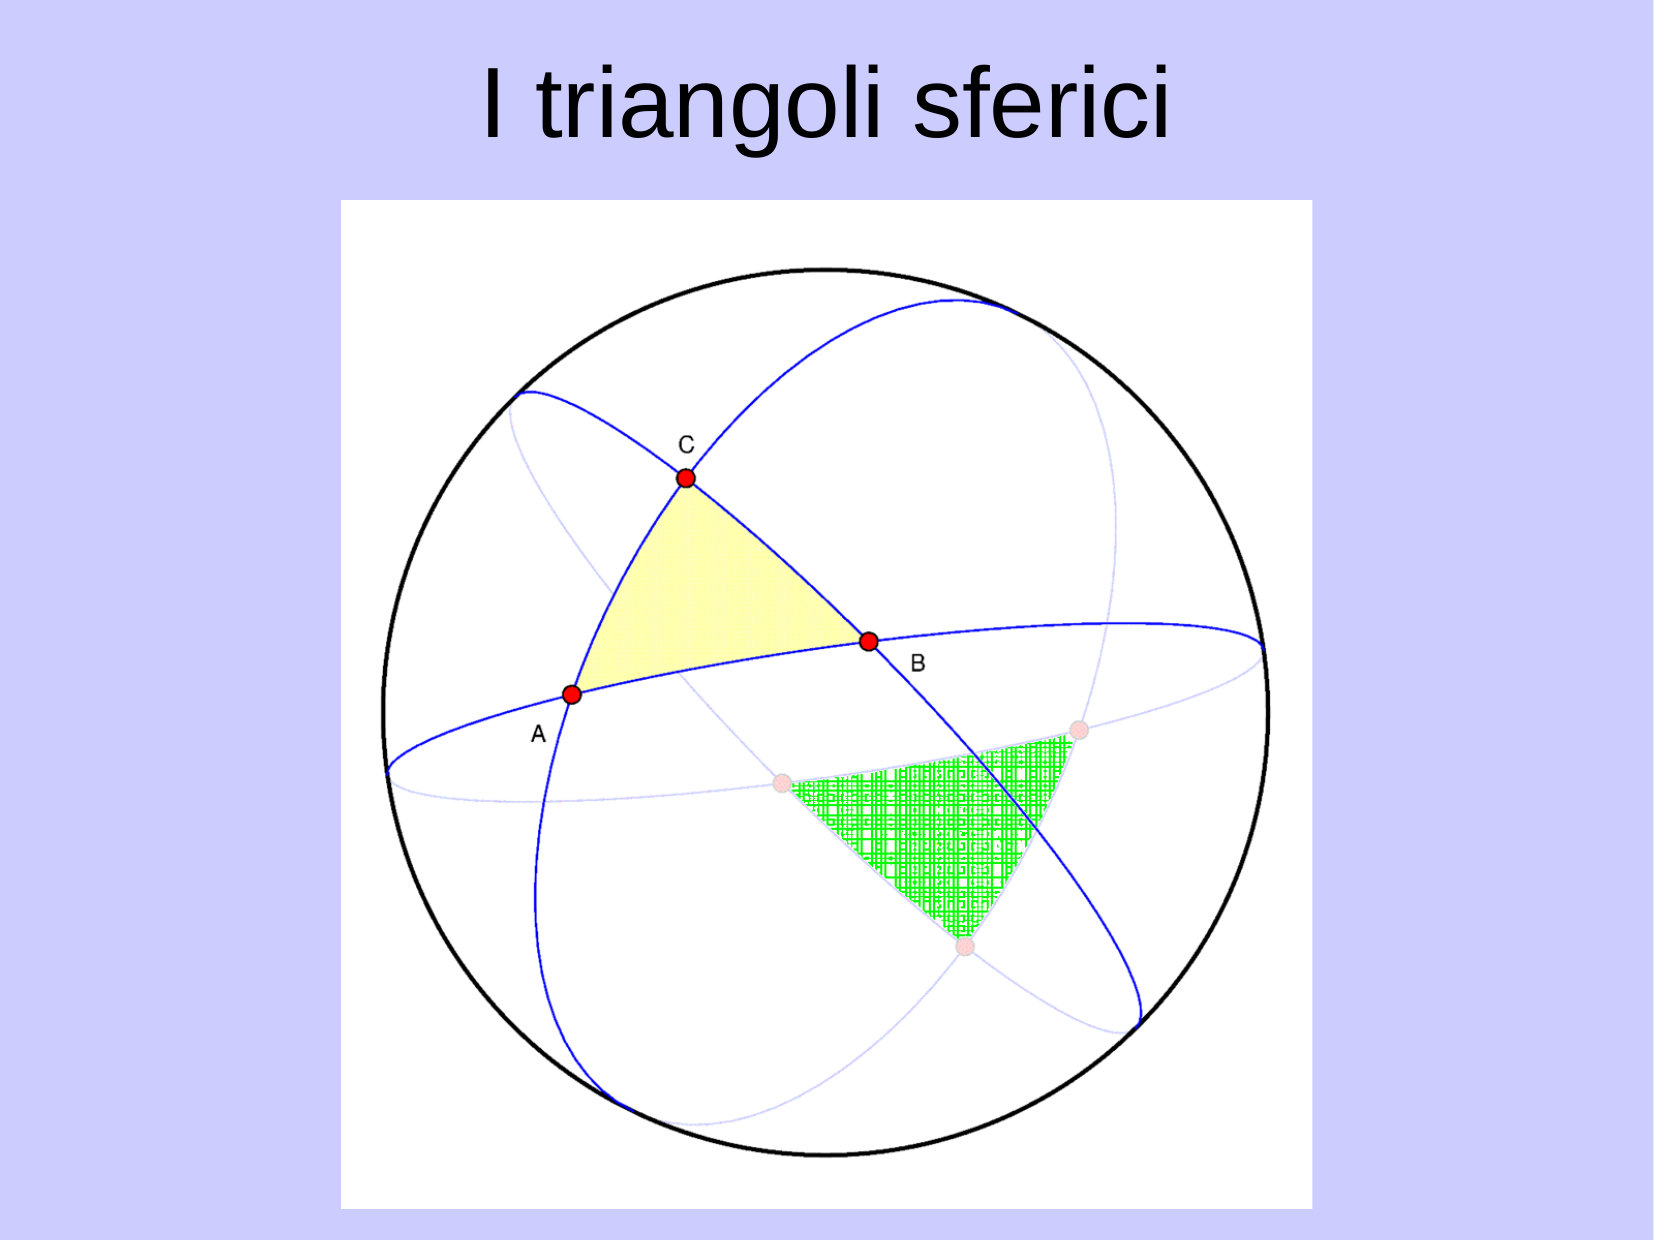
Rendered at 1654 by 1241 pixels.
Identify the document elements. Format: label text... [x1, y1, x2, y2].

picture [341, 207, 1313, 1209]
text_box I triangoli sferici [124, 0, 1530, 207]
